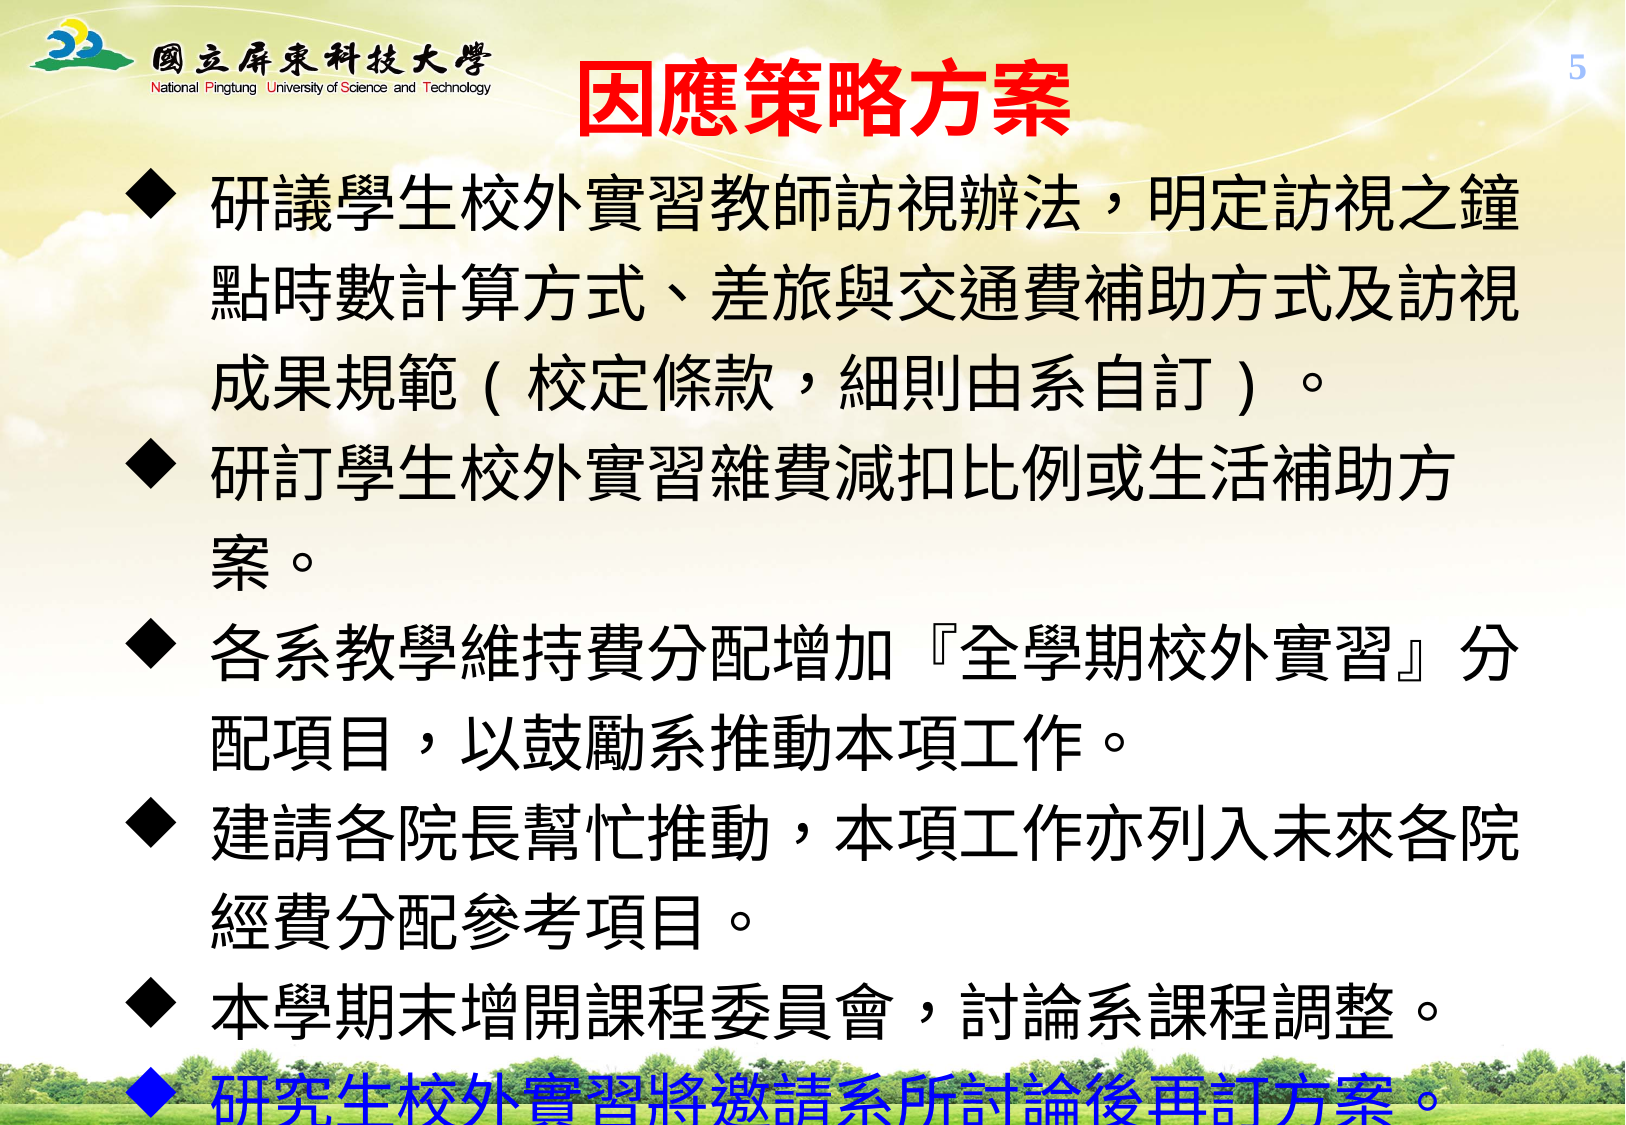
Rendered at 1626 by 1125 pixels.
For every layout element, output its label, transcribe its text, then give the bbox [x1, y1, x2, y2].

picture [0, 0, 1625, 1125]
text_box 因應策略方案 [139, 39, 1510, 142]
text_box 研議學生校外實習教師訪視辦法，明定訪視之鐘點時數計算方式、差旅與交通費補助方式及訪視成果規範(校定條款，細則由系自訂)。 研訂學生校外實習雜費減扣比例或生活補助方案。 各系教學維持費分配增加『全學期校外實習』分配項目，以鼓勵系推動本項工作。 建請各院長幫忙推動，本項工作亦列入未來各院經費分配參考項目。 本學期末增開課程委員會，討論系課程調整。 研究生校外實習將邀請系所討論後再訂方案。 [105, 142, 1539, 1125]
